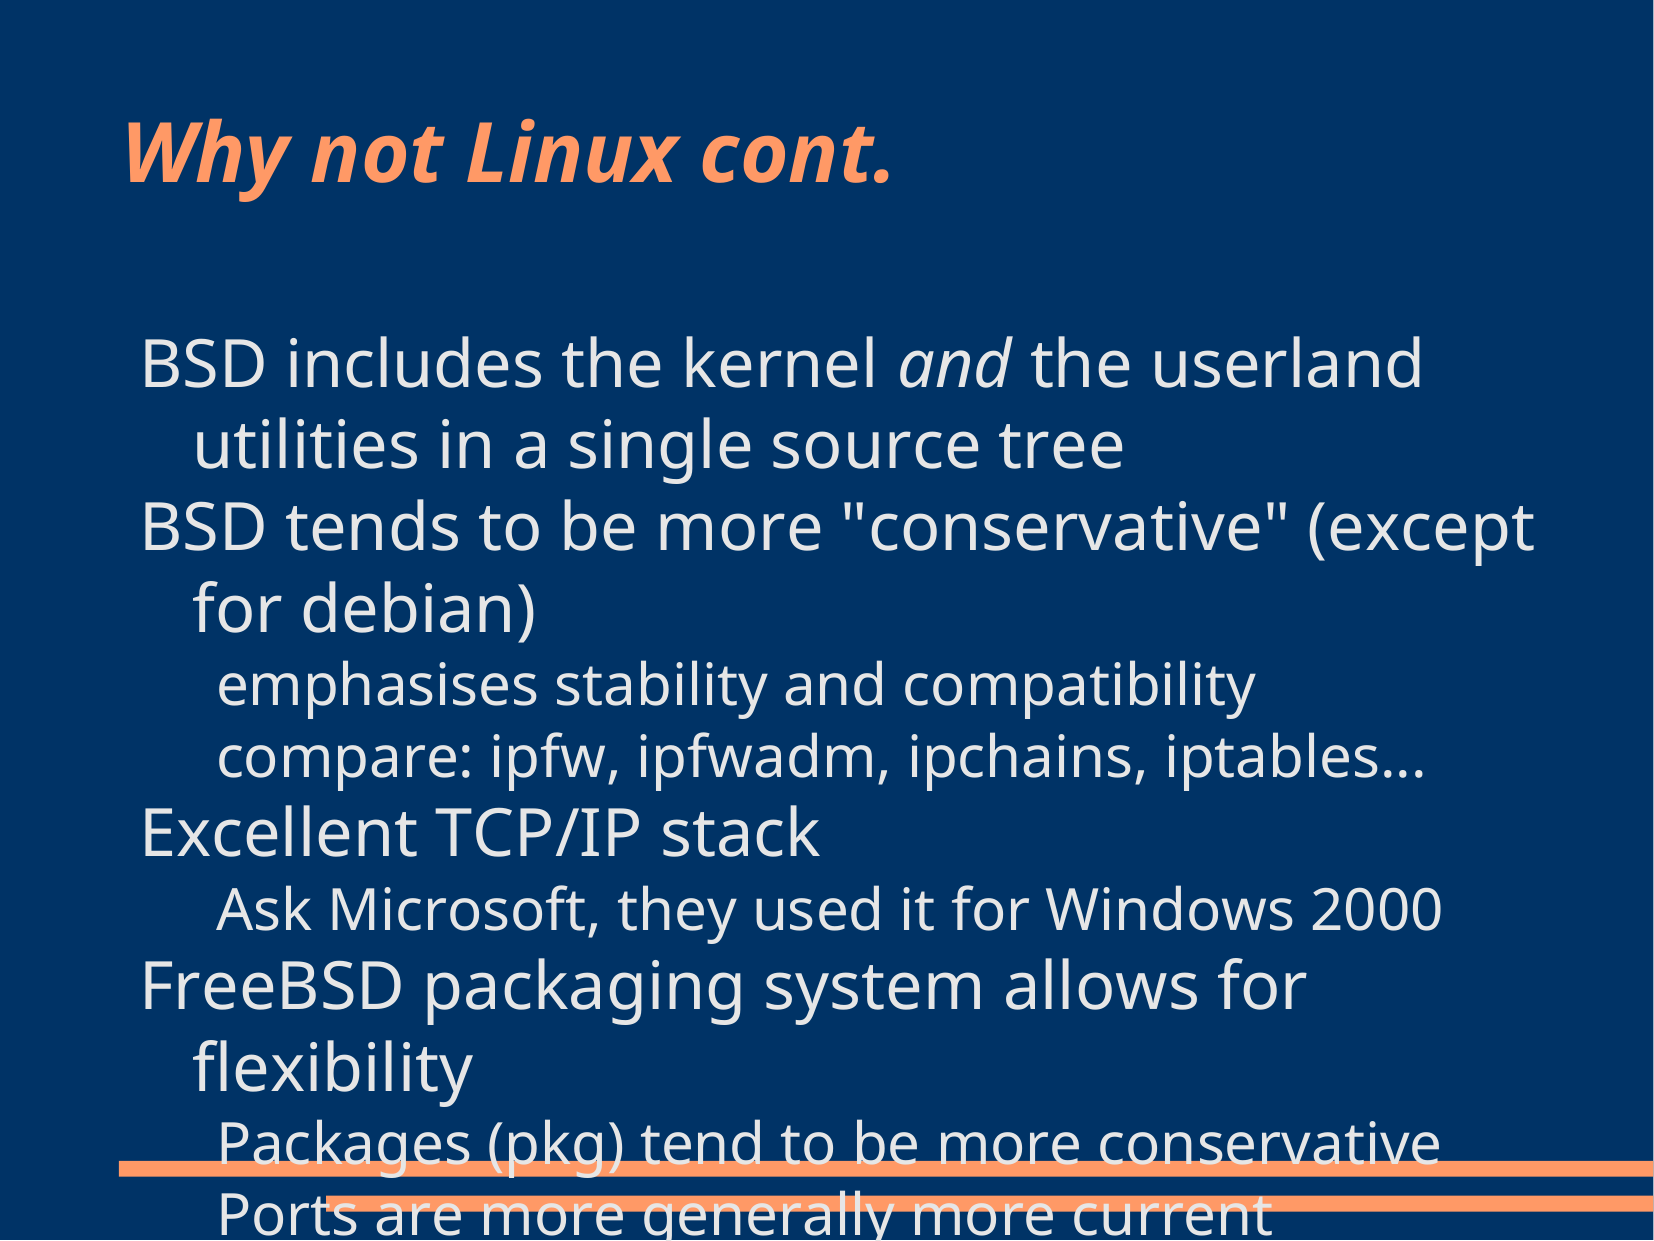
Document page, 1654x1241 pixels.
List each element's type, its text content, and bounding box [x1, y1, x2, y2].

list BSD includes the kernel and the userland utilities in a single source tree BSD tends to be more "conservative" (except for debian) emphasises stability and compatibility compare: ipfw, ipfwadm, ipchains, iptables... Excellent TCP/IP stack Ask Microsoft, they used it for Windows 2000 FreeBSD packaging system allows for flexibility Packages (pkg) tend to be more conservative Ports are more generally more current [121, 322, 1561, 1156]
title Why not Linux cont. [121, 46, 1534, 254]
